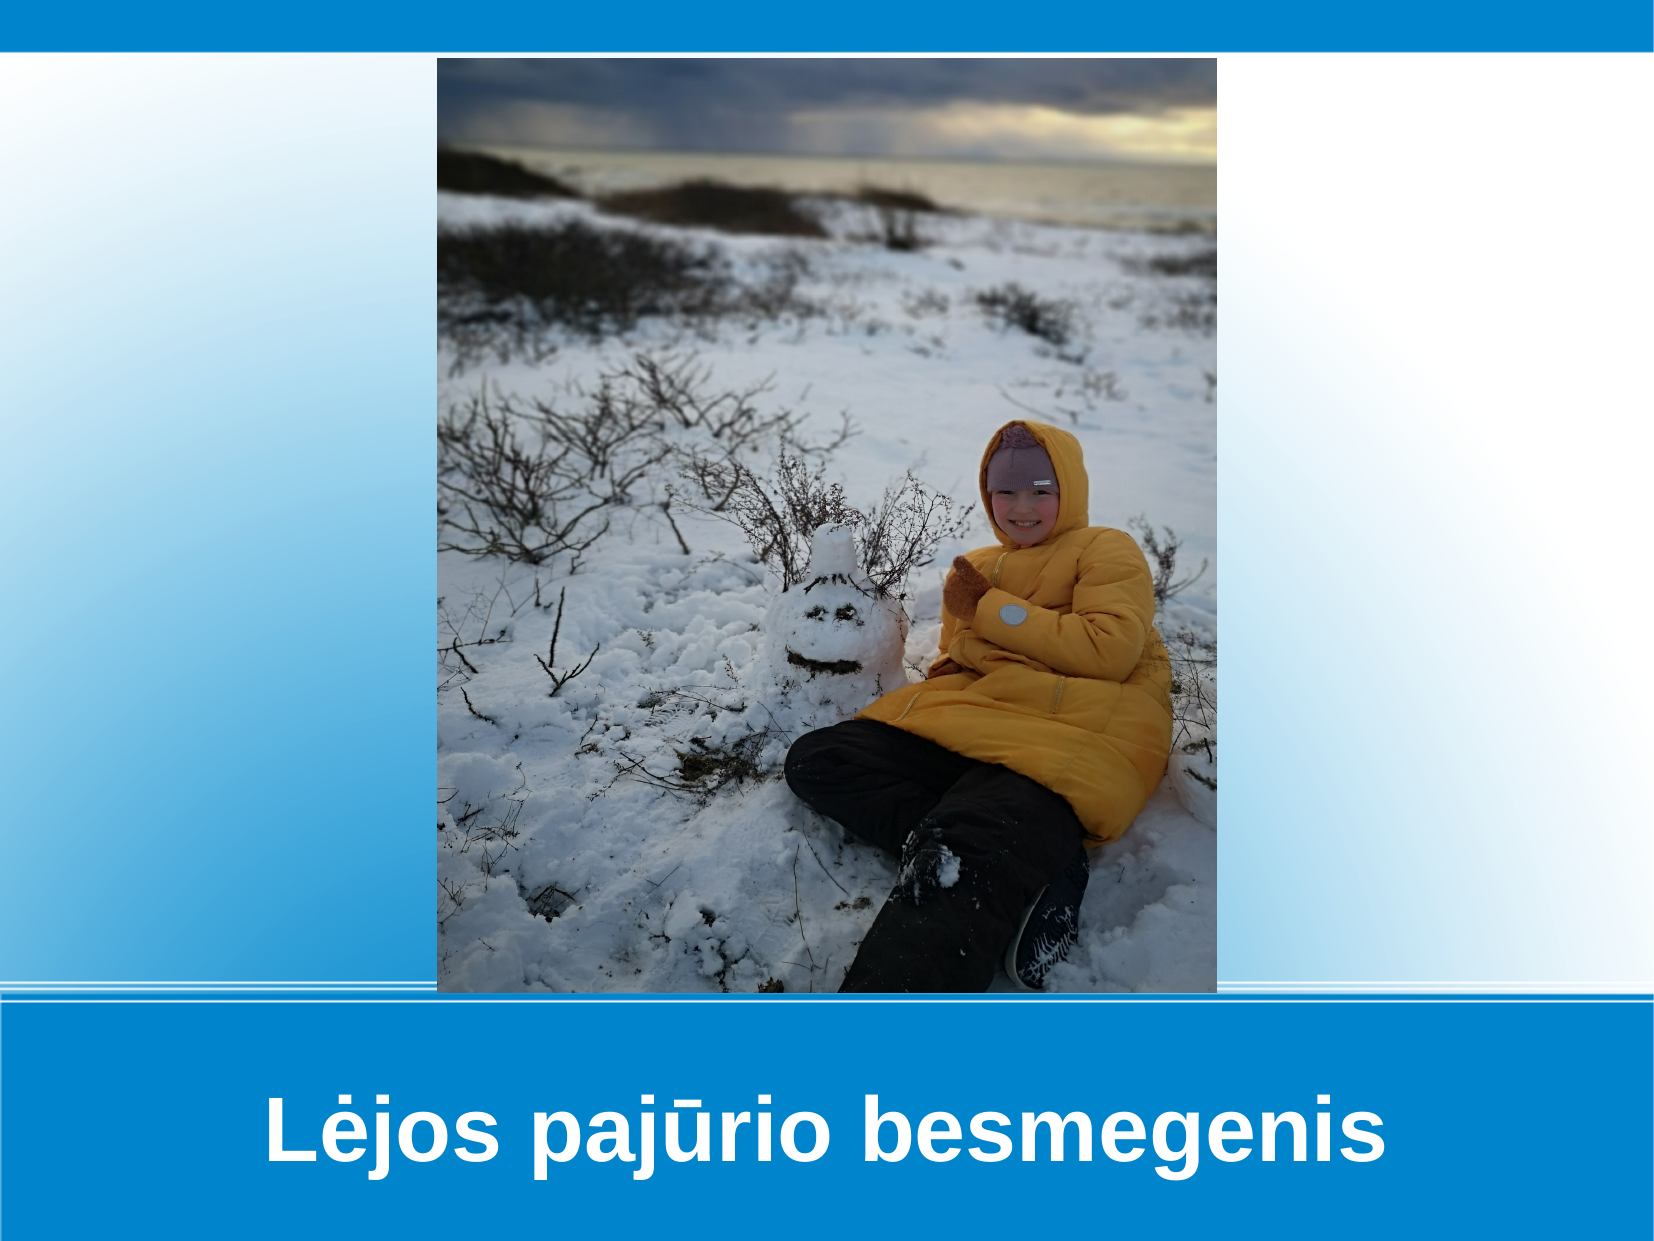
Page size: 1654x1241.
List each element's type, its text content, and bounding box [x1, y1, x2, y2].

title Lėjos pajūrio besmegenis [82, 1021, 1571, 1229]
picture [437, 59, 1217, 993]
